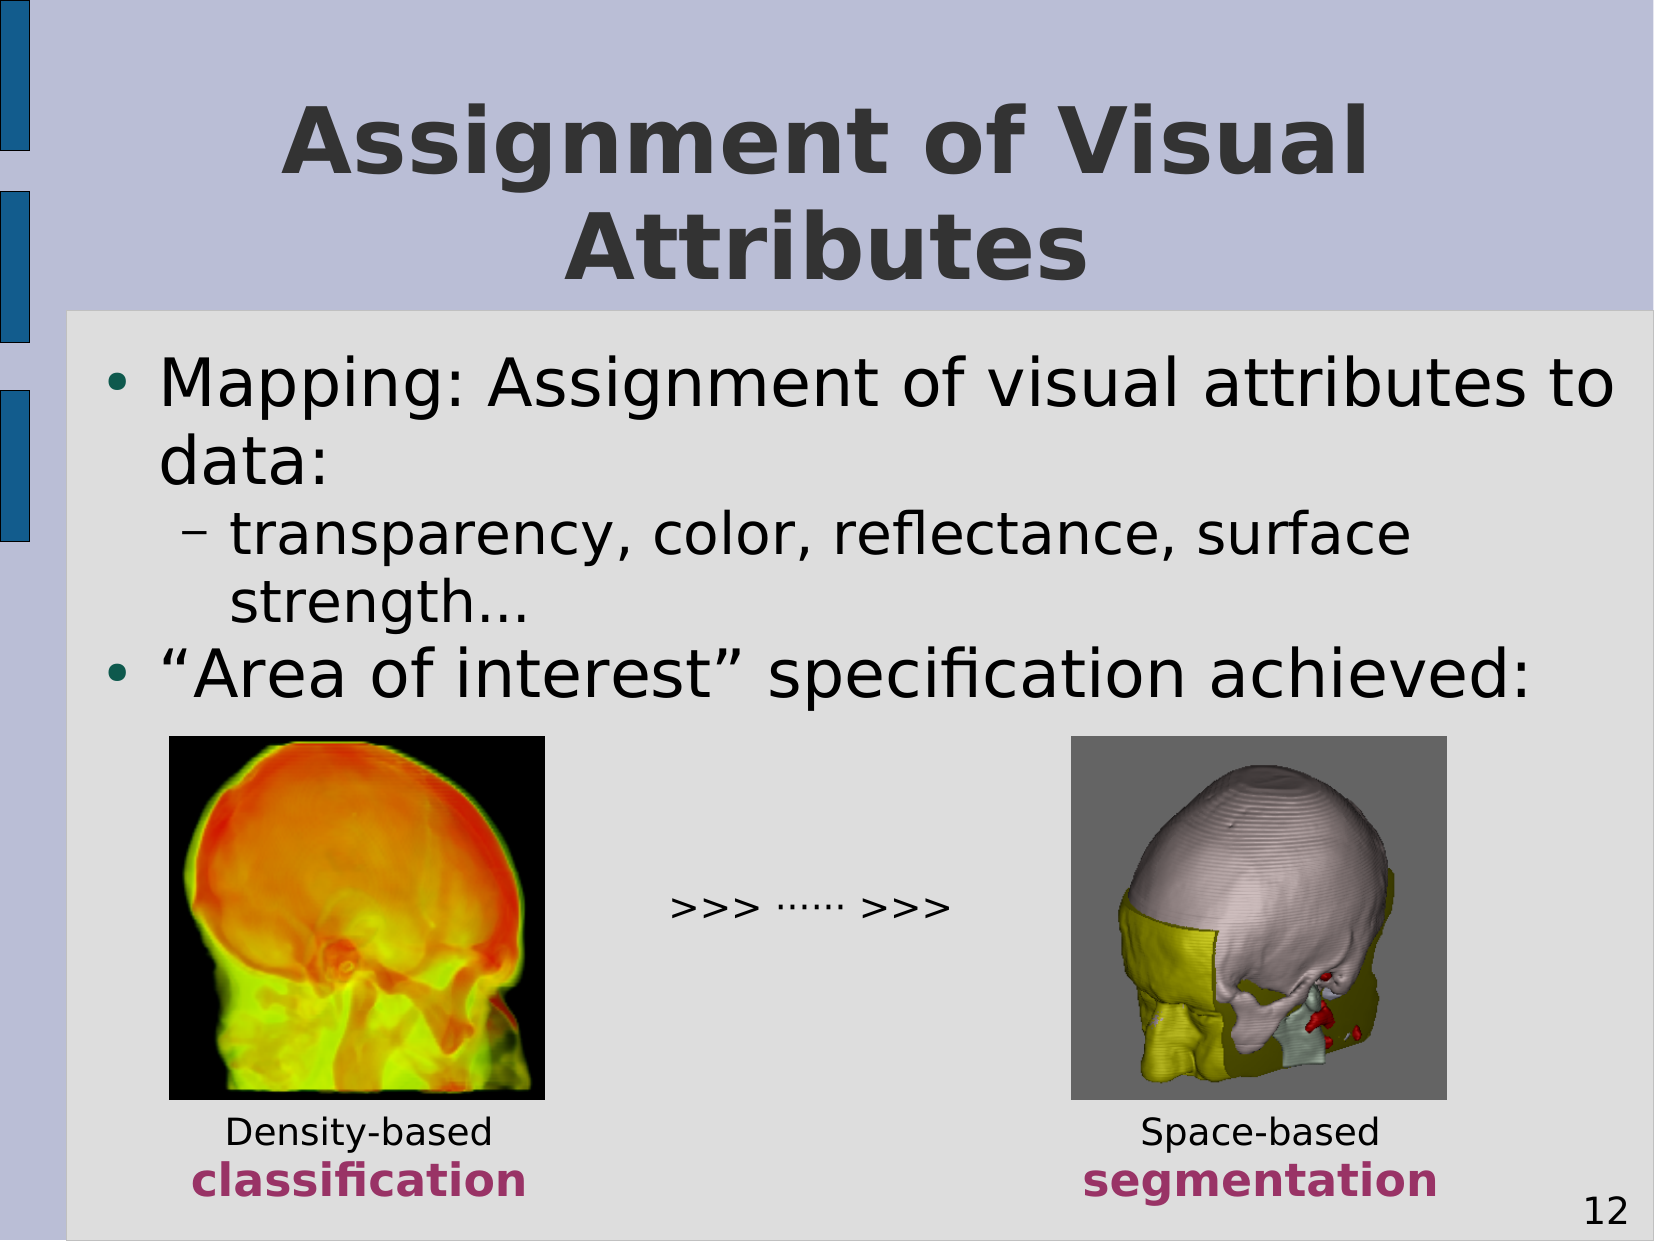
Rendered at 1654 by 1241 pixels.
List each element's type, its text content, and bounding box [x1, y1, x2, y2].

text_box Density-based classification [175, 1103, 545, 1216]
text_box Space-based segmentation [1067, 1103, 1454, 1216]
text_box >>> ······ >>> [653, 878, 969, 938]
picture [169, 736, 545, 1100]
list Mapping: Assignment of visual attributes to data: transparency, color, reflectance, surface strength... “Area of interest” specification achieved: [87, 344, 1639, 1191]
title Assignment of Visual Attributes [121, 87, 1534, 302]
picture [1071, 736, 1447, 1100]
